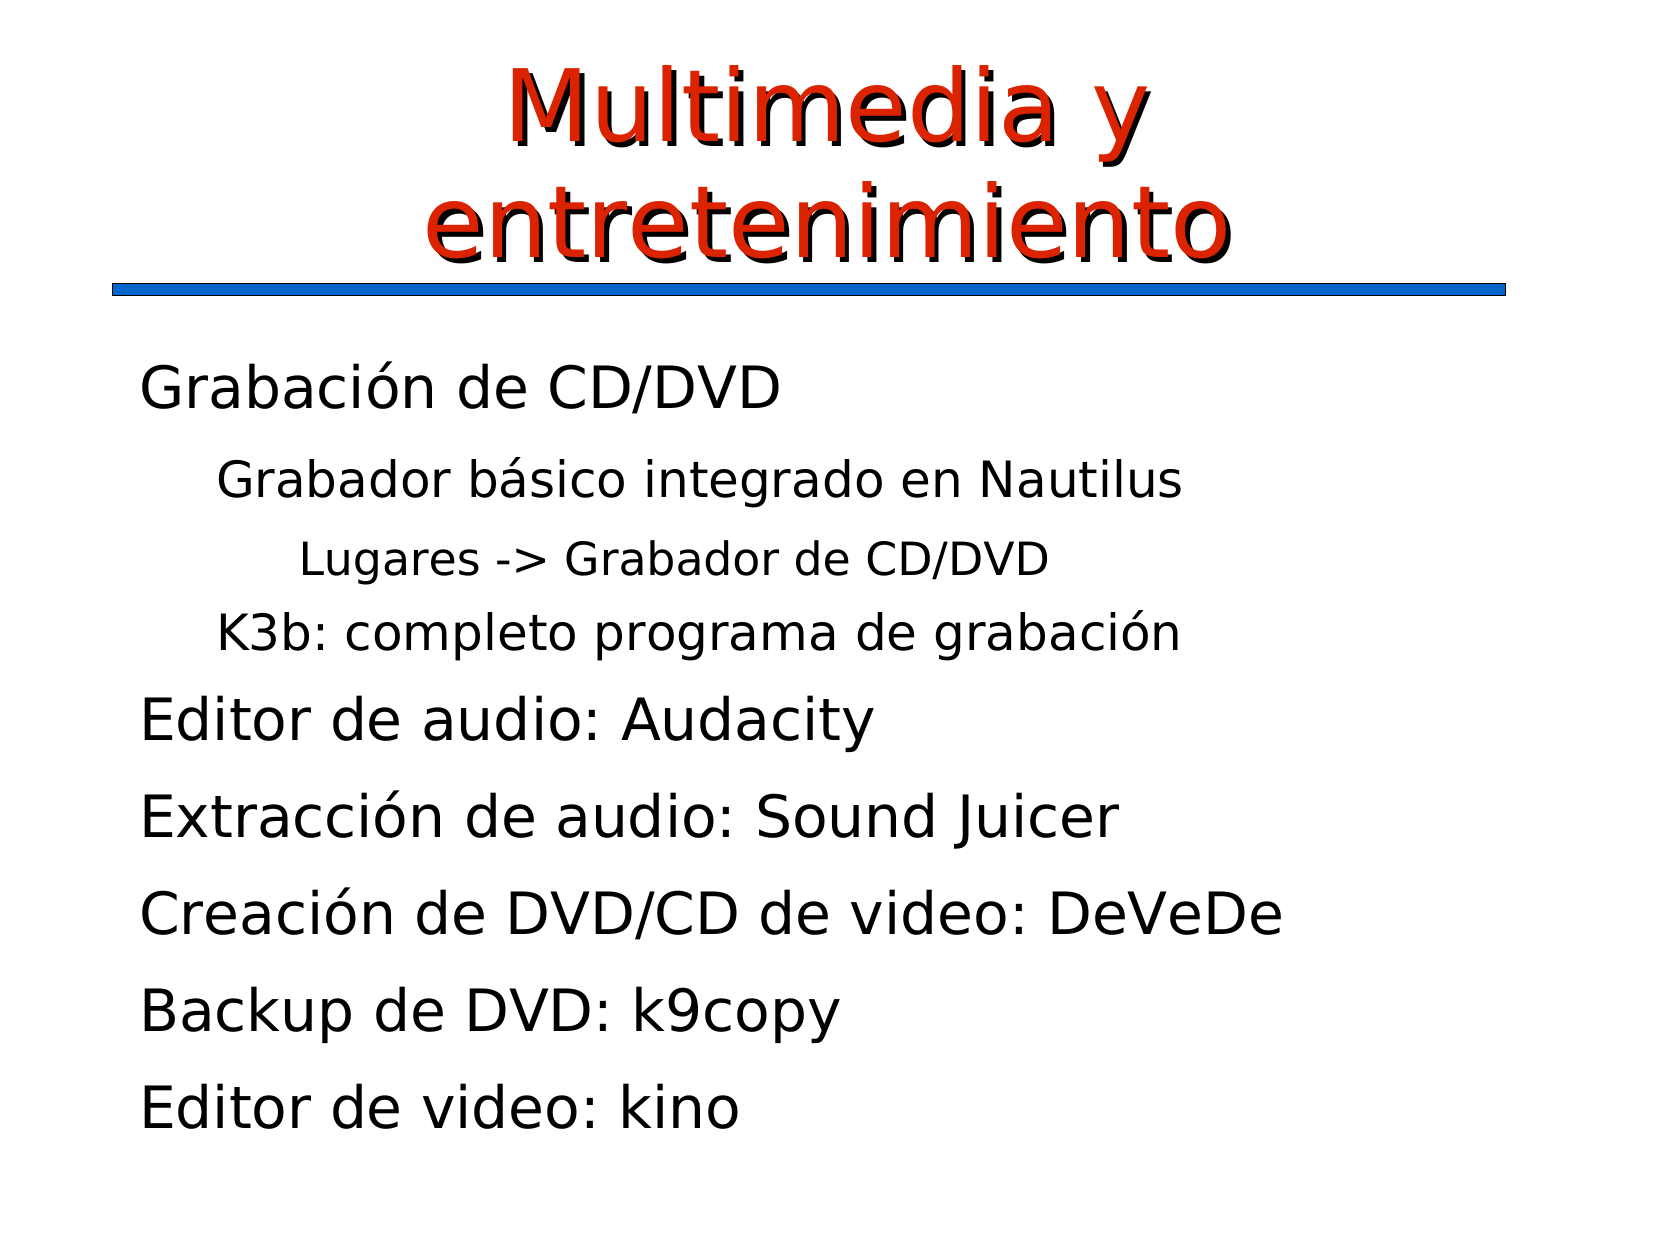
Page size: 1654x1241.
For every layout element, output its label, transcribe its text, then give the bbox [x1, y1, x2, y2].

title Multimedia y entretenimiento [121, 48, 1534, 282]
list Grabación de CD/DVD Grabador básico integrado en Nautilus Lugares -> Grabador de CD/DVD K3b: completo programa de grabación Editor de audio: Audacity Extracción de audio: Sound Juicer Creación de DVD/CD de video: DeVeDe Backup de DVD: k9copy Editor de video: kino [121, 354, 1534, 1143]
